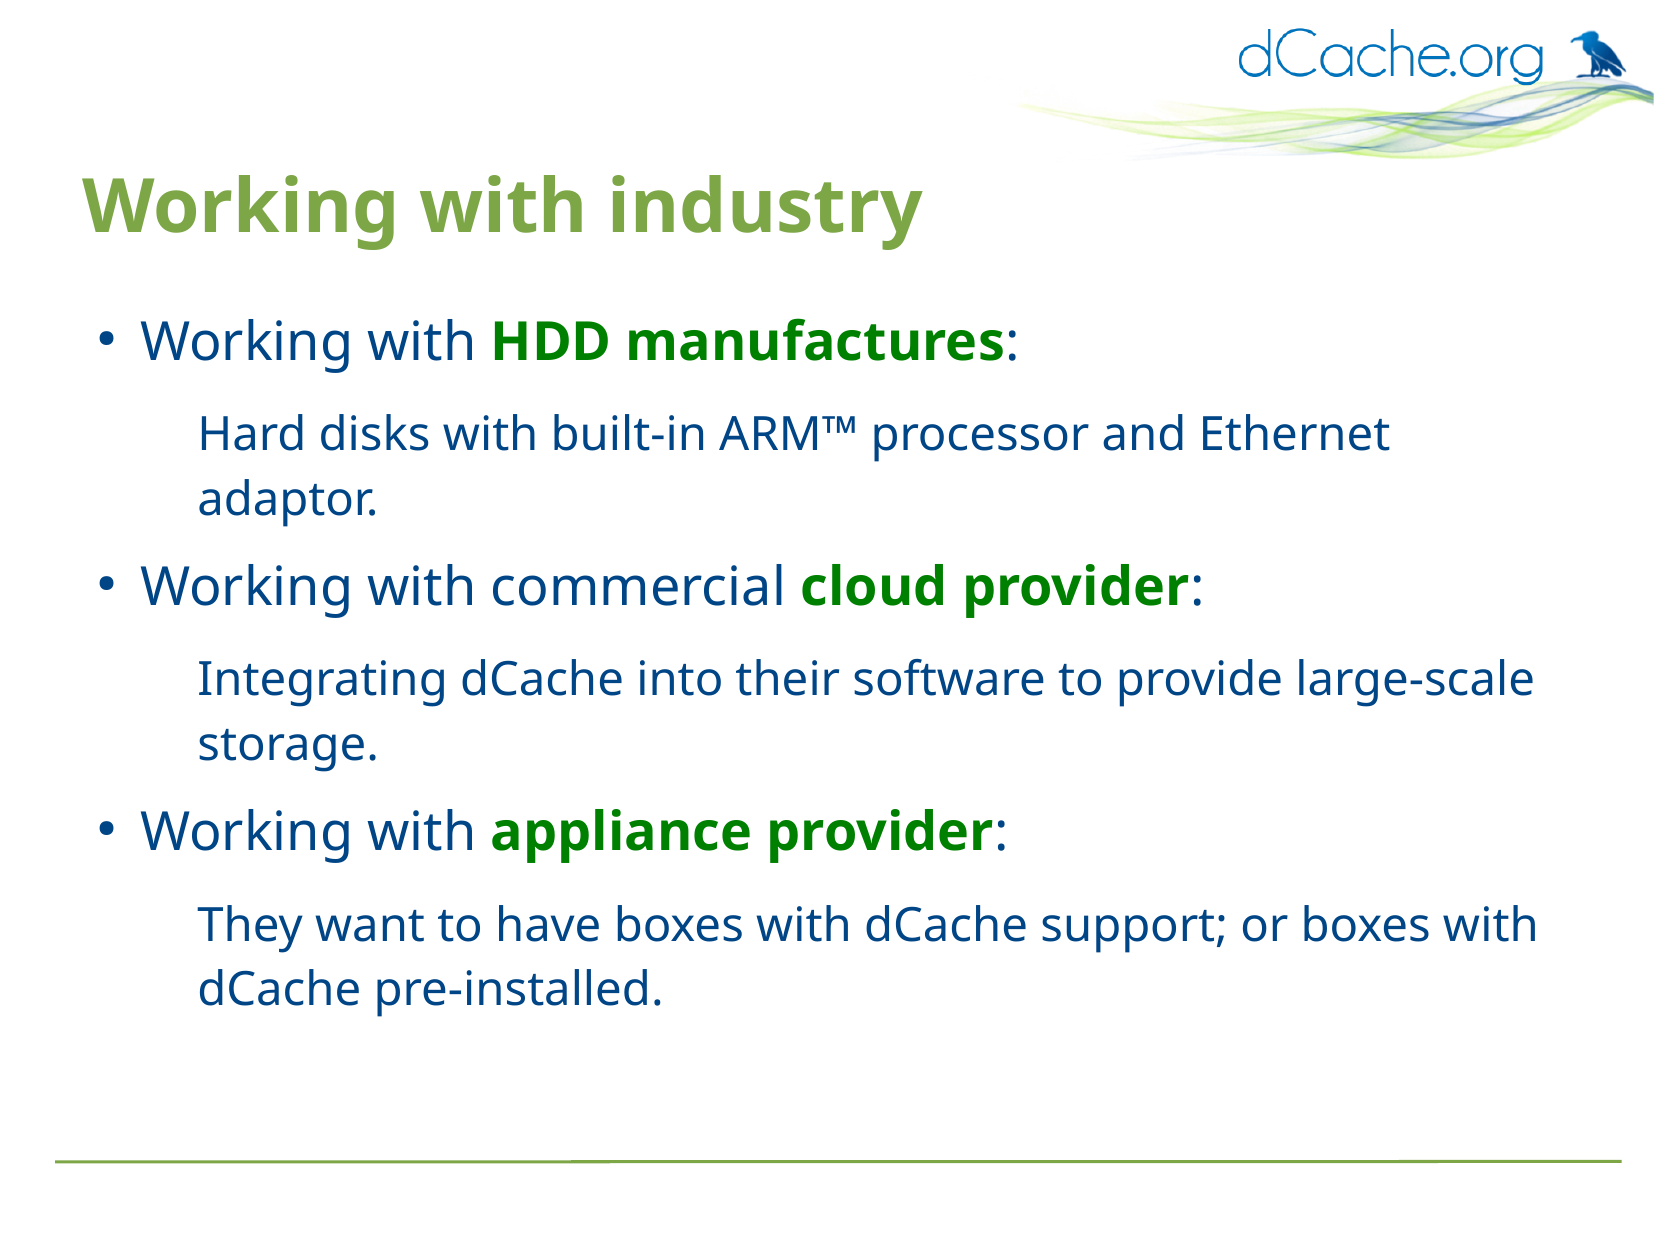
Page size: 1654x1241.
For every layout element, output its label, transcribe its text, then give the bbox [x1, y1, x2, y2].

title Working with industry [82, 155, 1605, 252]
list Working with HDD manufactures: Hard disks with built-in ARM™ processor and Ethernet adaptor. Working with commercial cloud provider: Integrating dCache into their software to provide large-scale storage. Working with appliance provider: They want to have boxes with dCache support; or boxes with dCache pre-installed. [82, 302, 1571, 1023]
picture [956, 16, 1654, 169]
